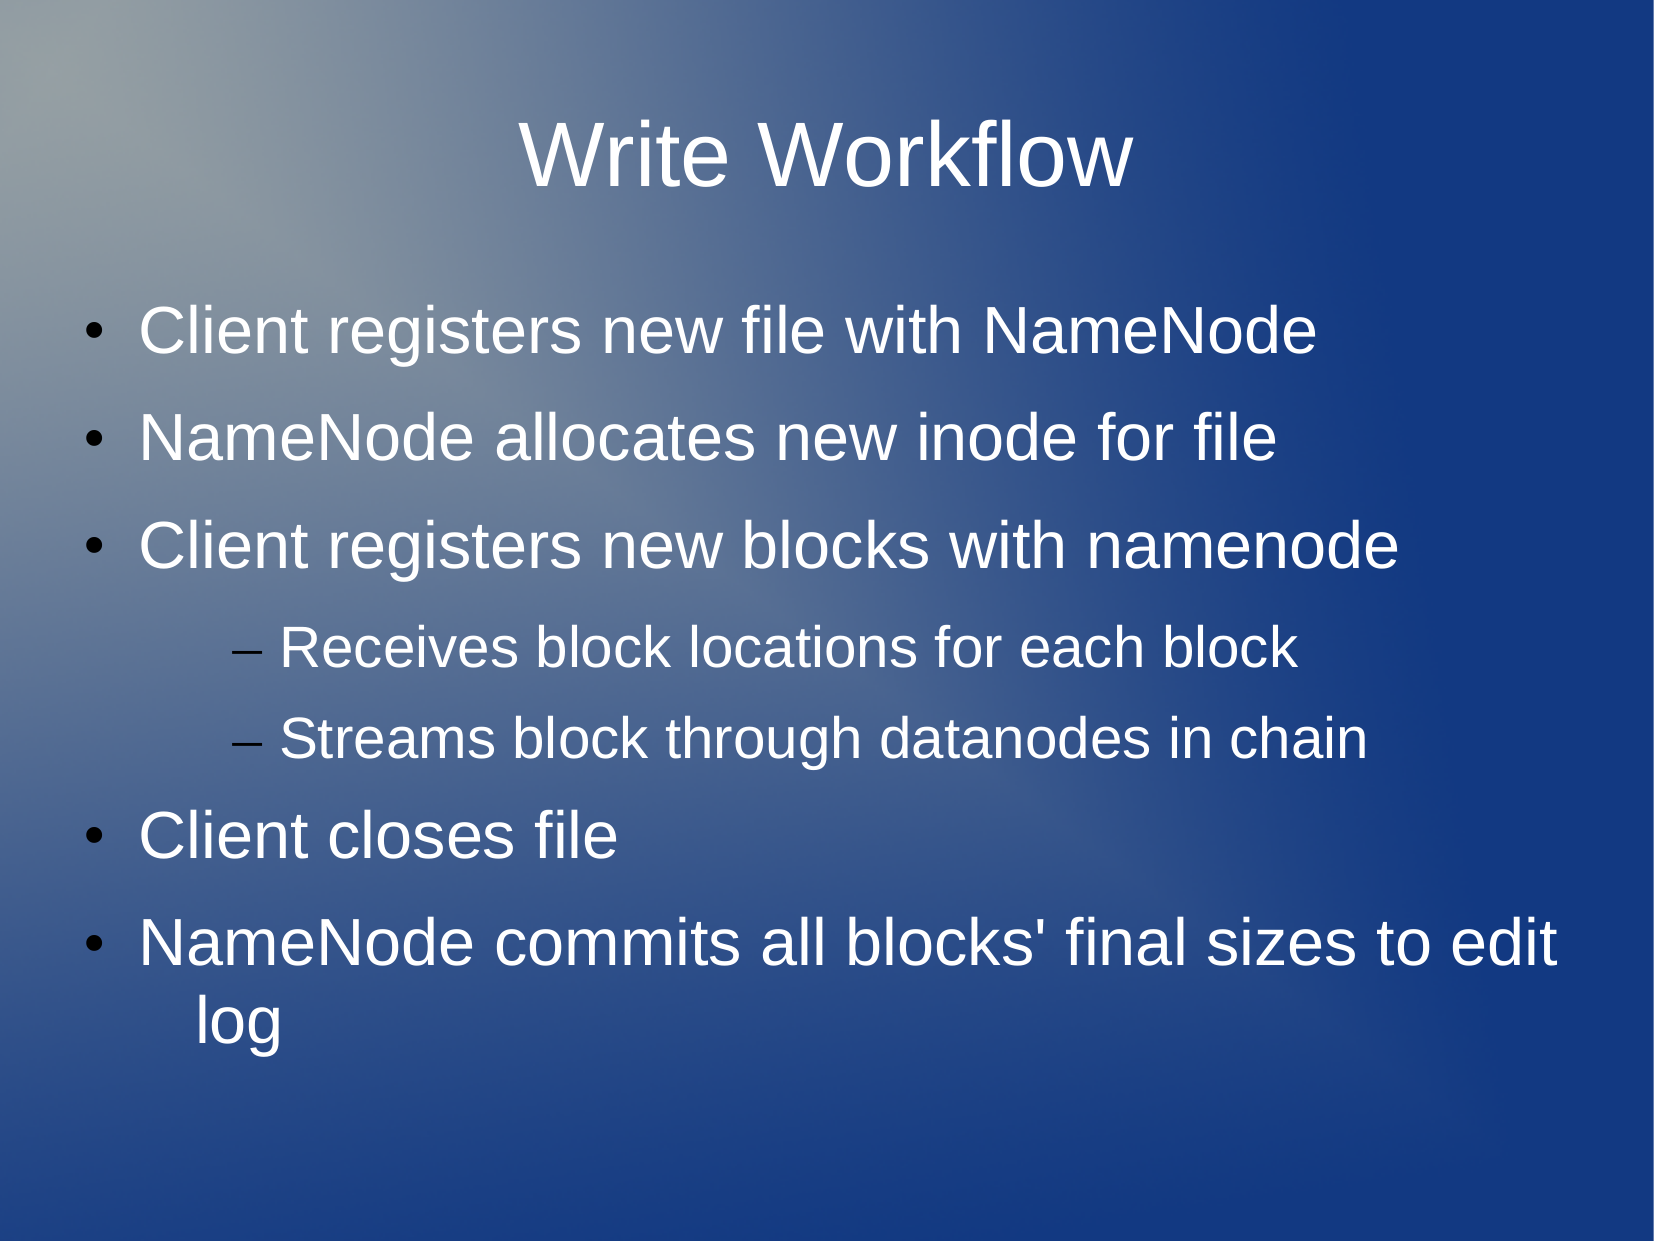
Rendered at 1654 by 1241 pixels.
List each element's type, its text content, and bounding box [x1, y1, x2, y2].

title Write Workflow [82, 49, 1571, 257]
list Client registers new file with NameNode NameNode allocates new inode for file Client registers new blocks with namenode Receives block locations for each block Streams block through datanodes in chain Client closes file NameNode commits all blocks' final sizes to edit log [82, 290, 1571, 1109]
picture [0, 0, 1654, 1241]
